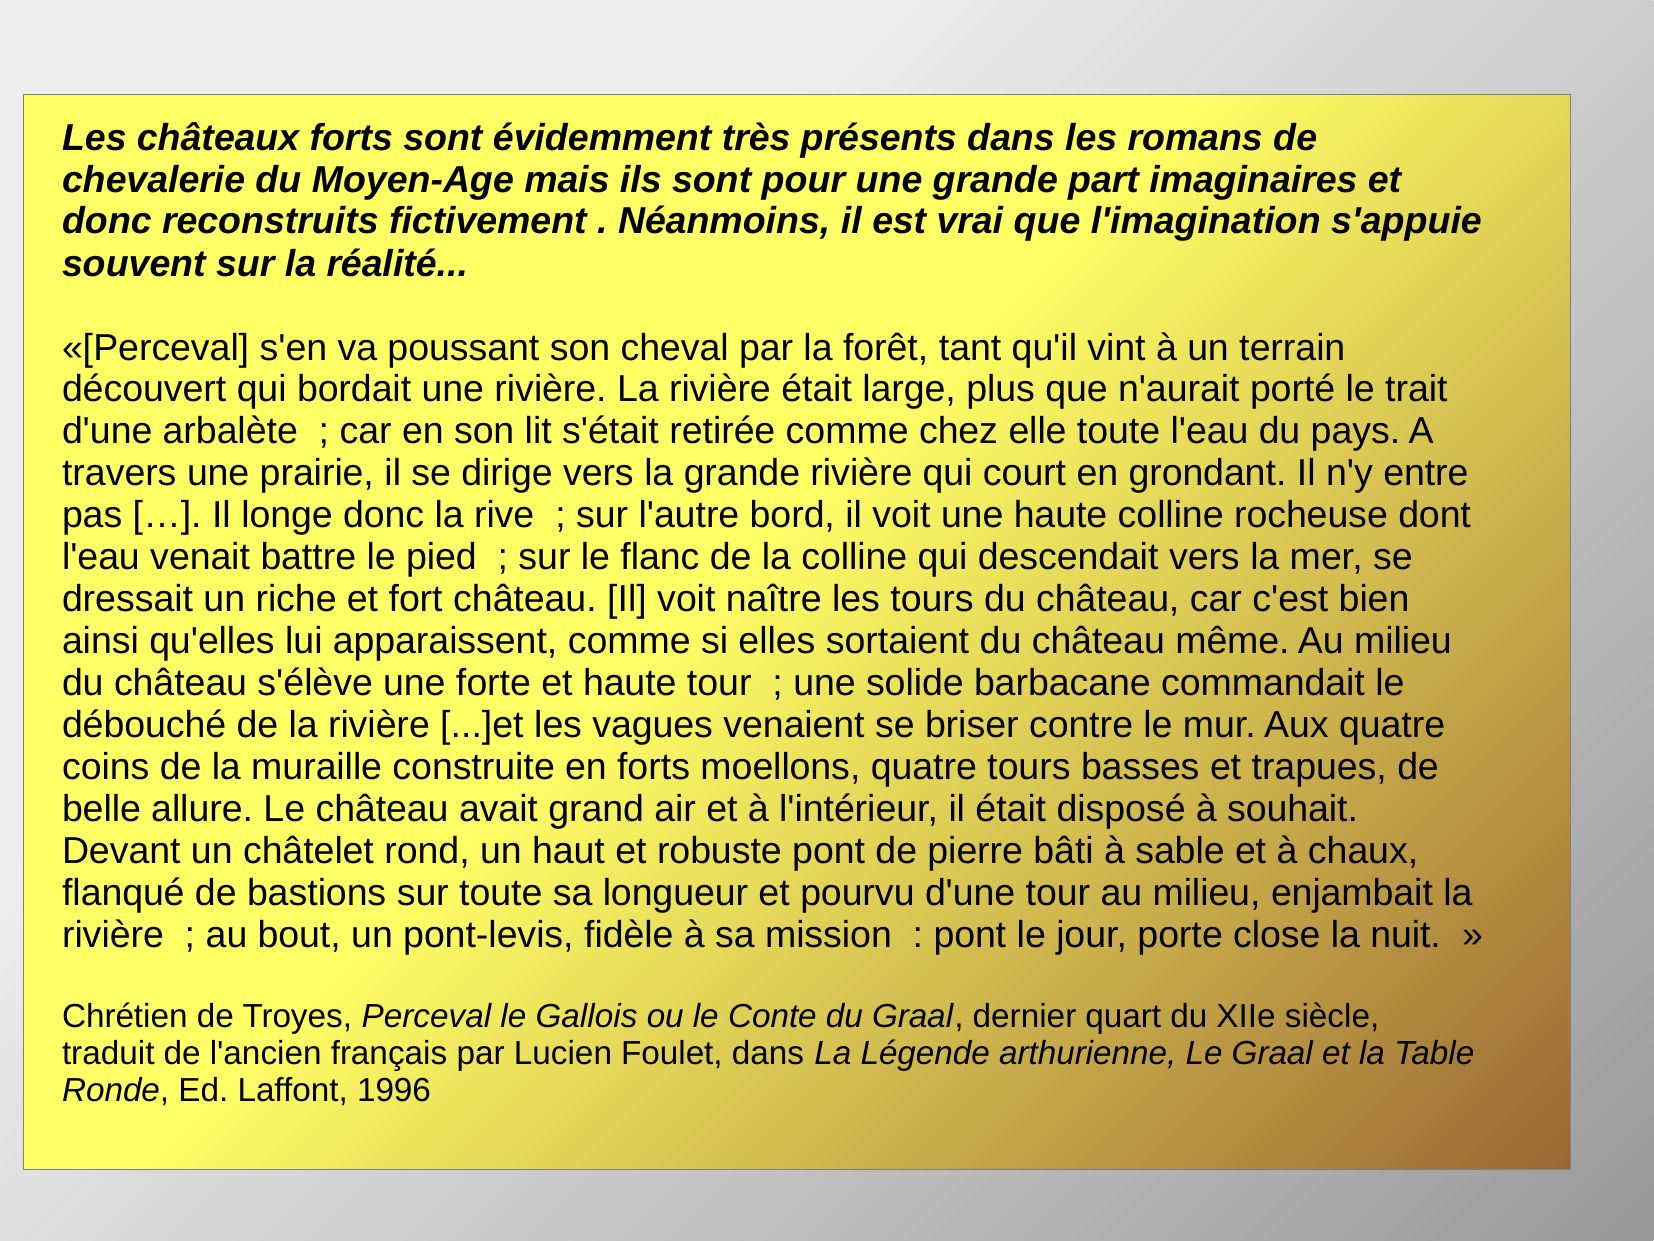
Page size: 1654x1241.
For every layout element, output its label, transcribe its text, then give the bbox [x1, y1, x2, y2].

text_box [23, 94, 1571, 1170]
text_box Les châteaux forts sont évidemment très présents dans les romans de chevalerie du Moyen-Age mais ils sont pour une grande part imaginaires et donc reconstruits fictivement . Néanmoins, il est vrai que l'imagination s'appuie souvent sur la réalité... «[Perceval] s'en va poussant son cheval par la forêt, tant qu'il vint à un terrain découvert qui bordait une rivière. La rivière était large, plus que n'aurait porté le trait d'une arbalète ; car en son lit s'était retirée comme chez elle toute l'eau du pays. A travers une prairie, il se dirige vers la grande rivière qui court en grondant. Il n'y entre pas […]. Il longe donc la rive ; sur l'autre bord, il voit une haute colline rocheuse dont l'eau venait battre le pied ; sur le flanc de la colline qui descendait vers la mer, se dressait un riche et fort château. [Il] voit naître les tours du château, car c'est bien ainsi qu'elles lui apparaissent, comme si elles sortaient du château même. Au milieu du château s'élève une forte et haute tour ; une solide barbacane commandait le débouché de la rivière [...]et les vagues venaient se briser contre le mur. Aux quatre coins de la muraille construite en forts moellons, quatre tours basses et trapues, de belle allure. Le château avait grand air et à l'intérieur, il était disposé à souhait. Devant un châtelet rond, un haut et robuste pont de pierre bâti à sable et à chaux, flanqué de bastions sur toute sa longueur et pourvu d'une tour au milieu, enjambait la rivière ; au bout, un pont-levis, fidèle à sa mission : pont le jour, porte close la nuit. » Chrétien de Troyes, Perceval le Gallois ou le Conte du Graal, dernier quart du XIIe siècle, traduit de l'ancien français par Lucien Foulet, dans La Légende arthurienne, Le Graal et la Table Ronde, Ed. Laffont, 1996 [47, 108, 1501, 1241]
